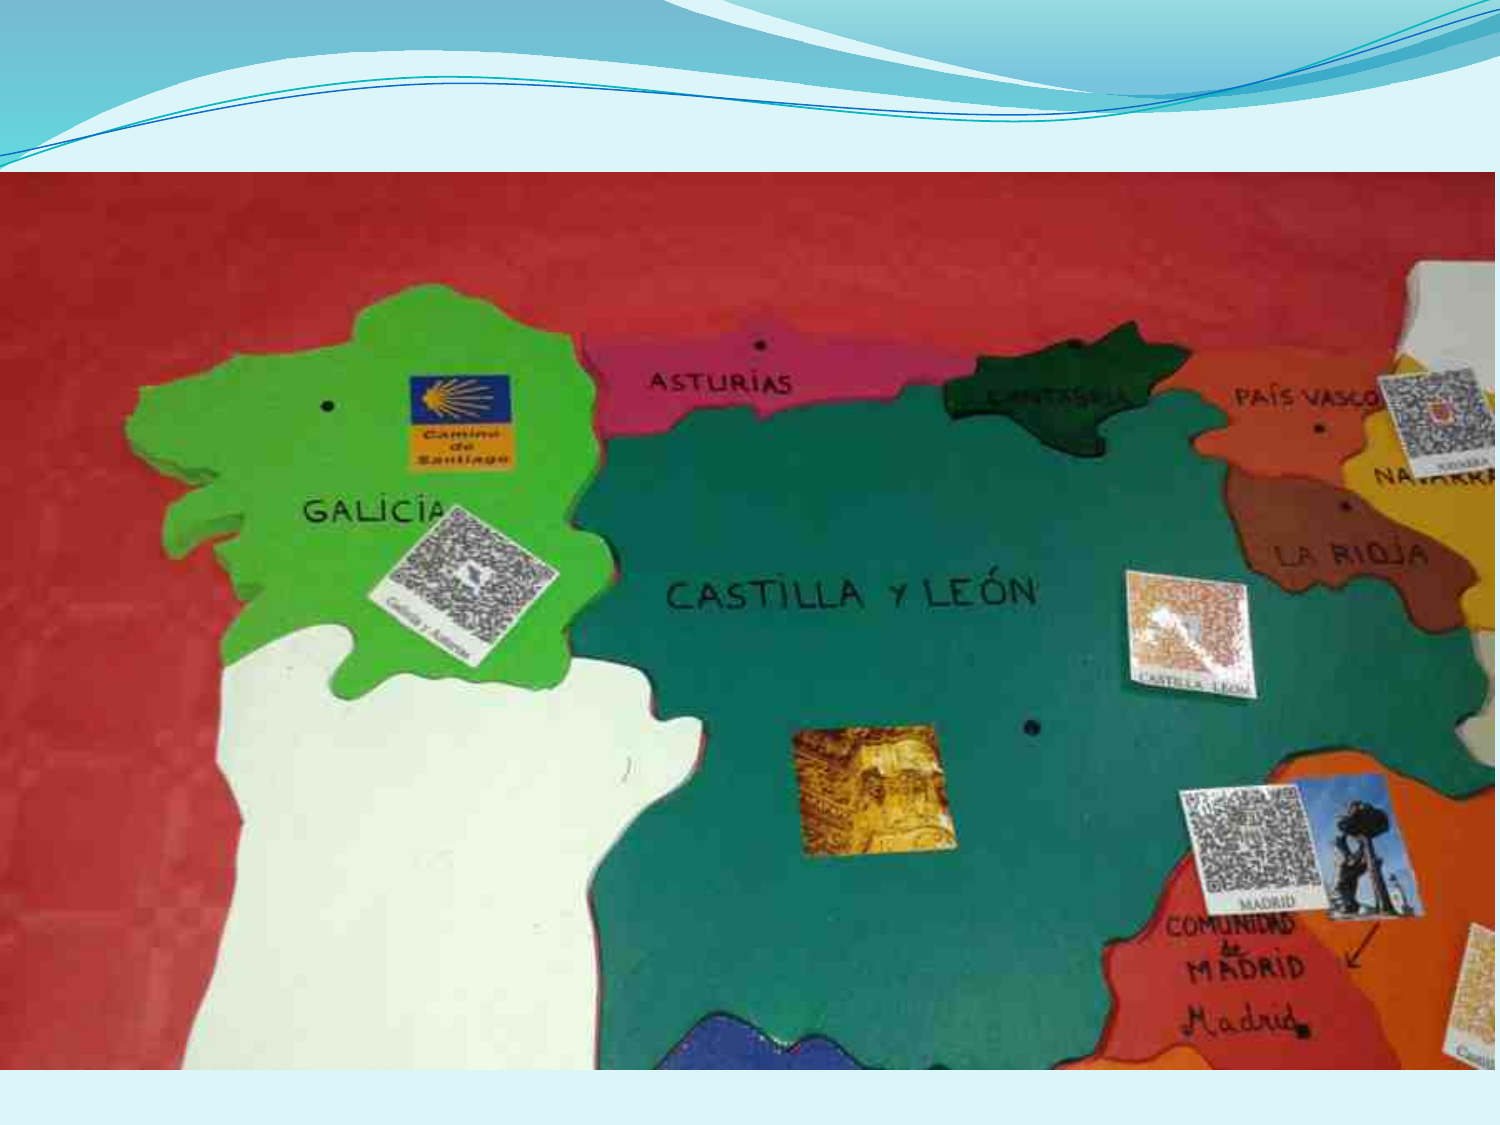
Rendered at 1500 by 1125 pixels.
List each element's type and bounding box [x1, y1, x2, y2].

picture [0, 172, 1495, 1070]
